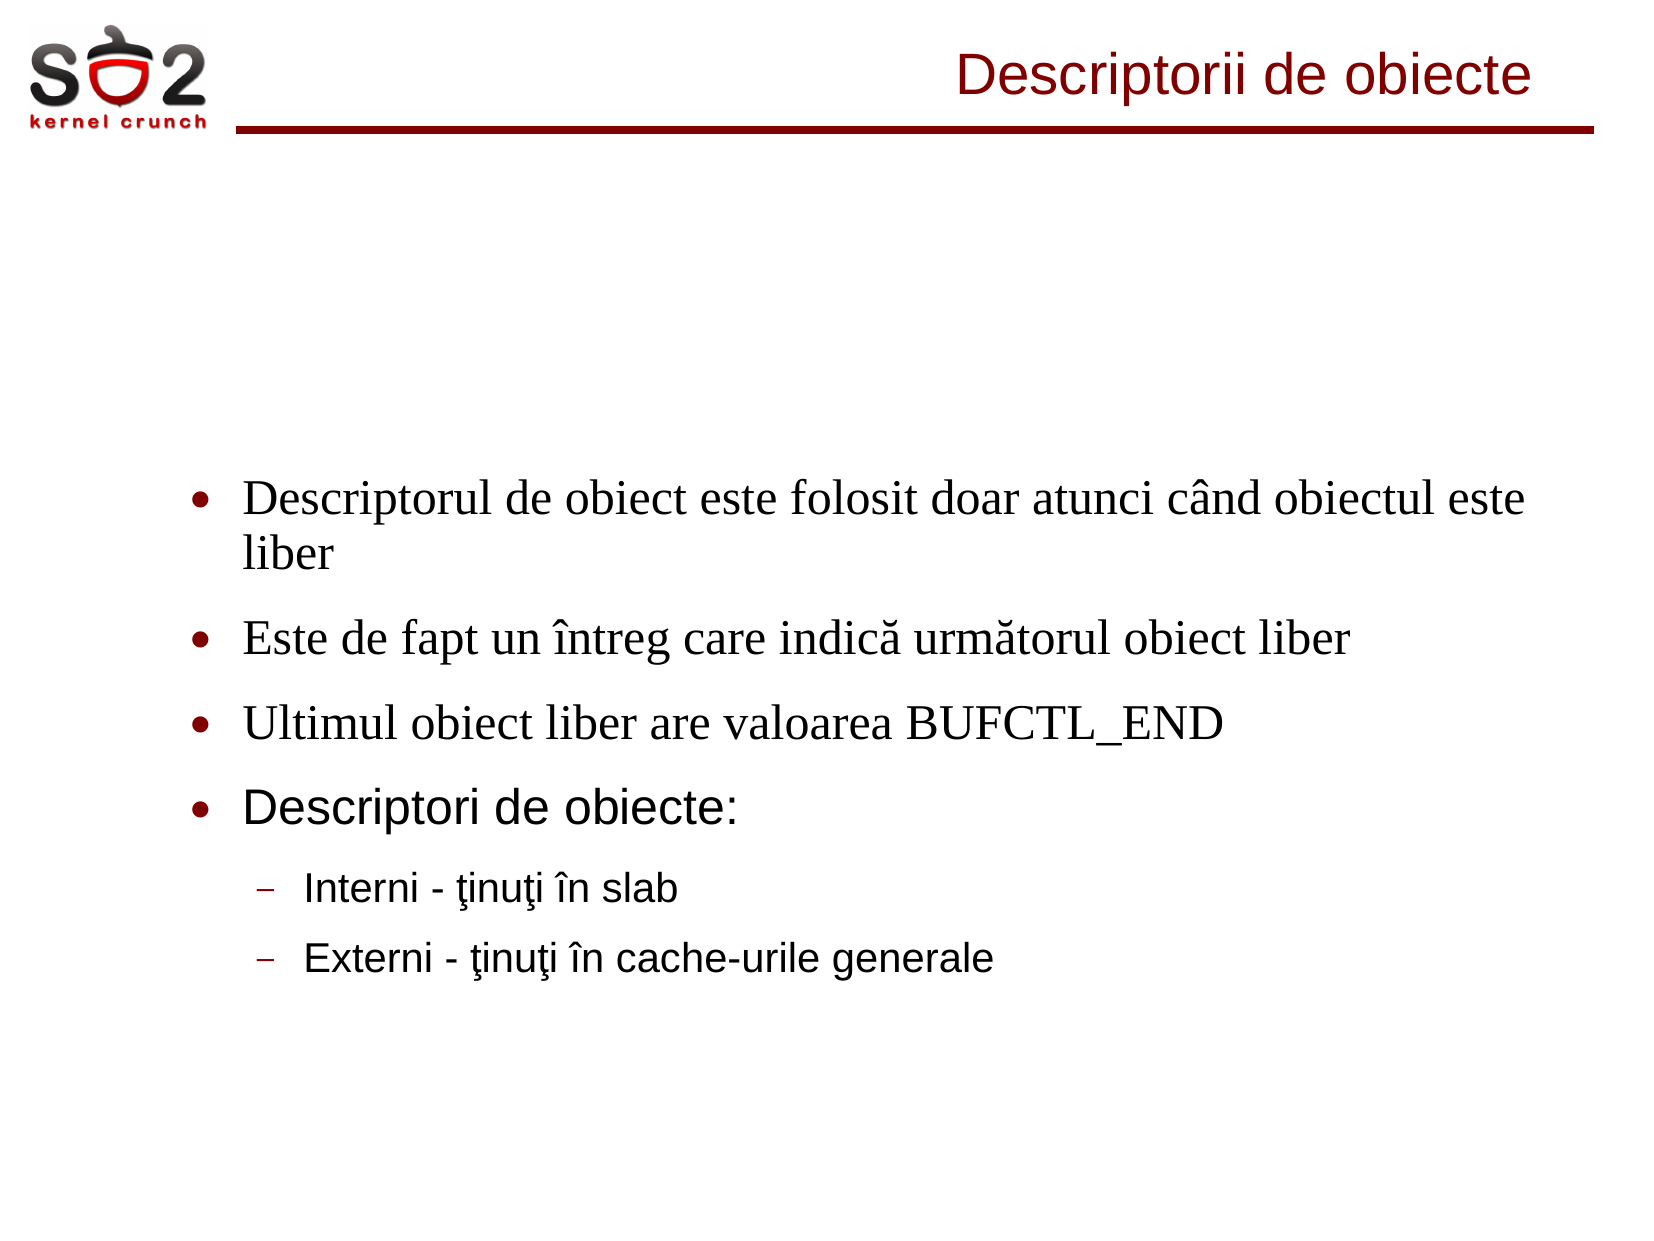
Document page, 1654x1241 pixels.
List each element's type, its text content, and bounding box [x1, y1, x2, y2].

picture [29, 23, 121, 130]
title Descriptorii de obiecte [121, 1, 1534, 148]
list Descriptorul de obiect este folosit doar atunci când obiectul este liber Este de fapt un întreg care indică următorul obiect liber Ultimul obiect liber are valoarea BUFCTL_END Descriptori de obiecte: Interni - ţinuţi în slab Externi - ţinuţi în cache-urile generale [171, 373, 1584, 1078]
